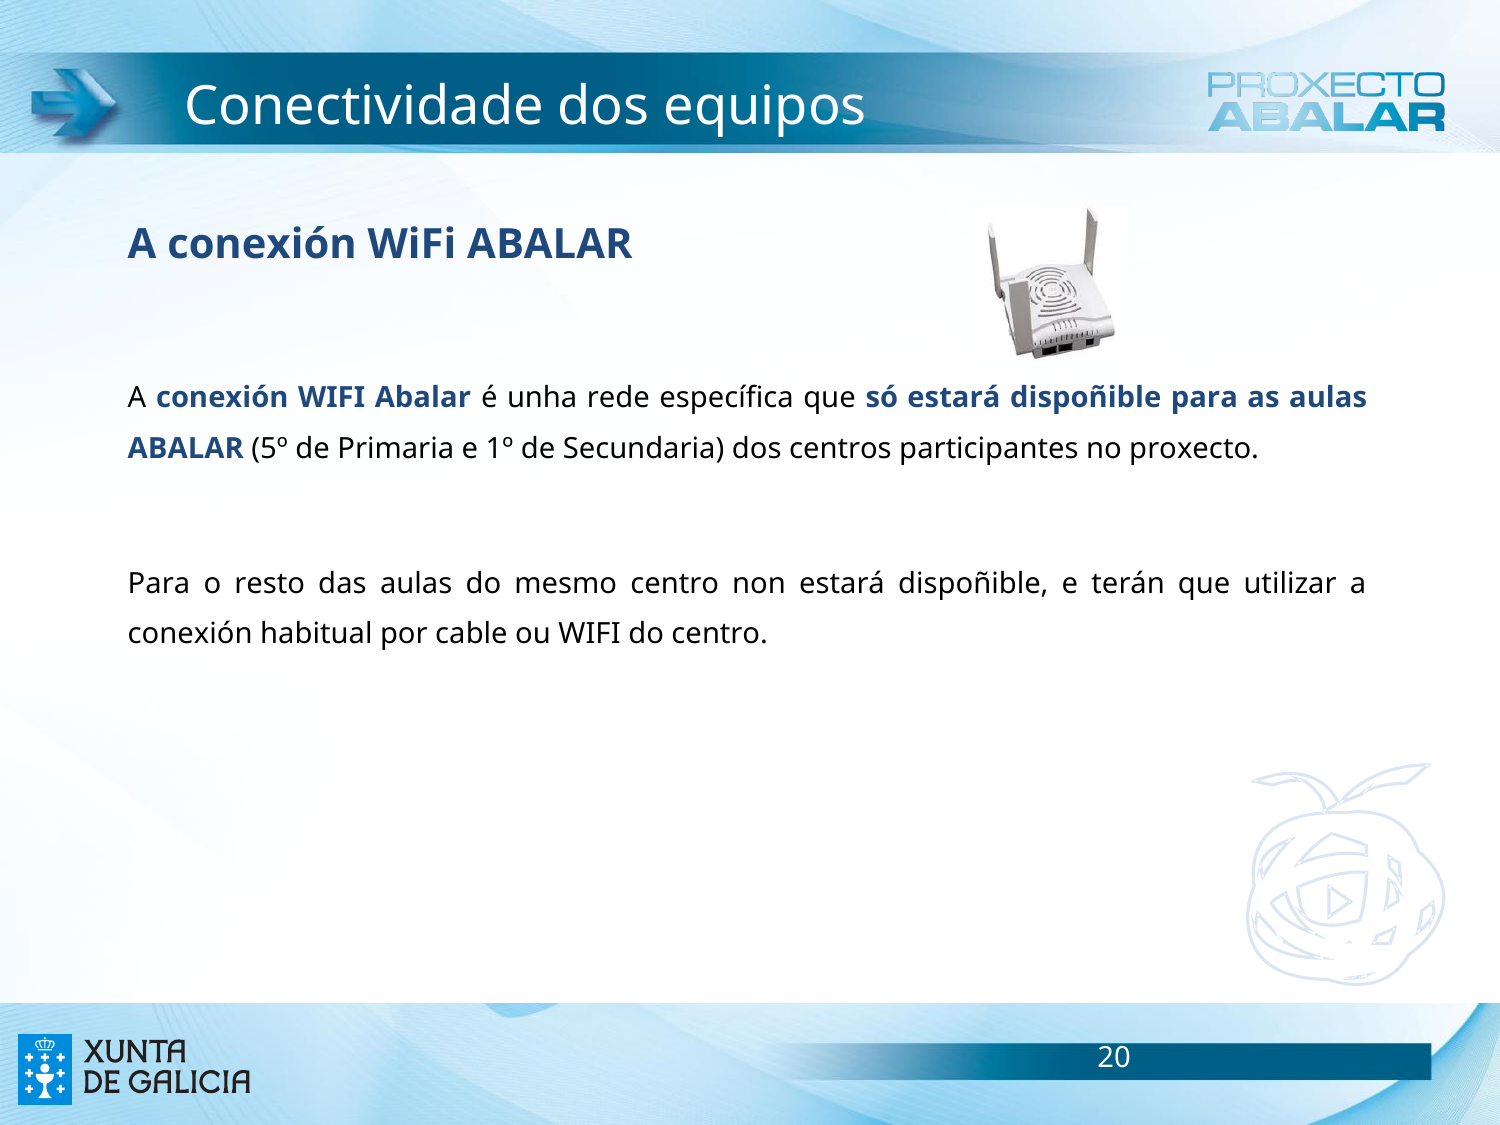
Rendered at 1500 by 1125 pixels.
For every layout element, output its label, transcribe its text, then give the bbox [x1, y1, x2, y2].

text_box [1246, 763, 1446, 986]
text_box A conexión WiFi ABALAR A conexión WIFI Abalar é unha rede específica que só estará dispoñible para as aulas ABALAR (5º de Primaria e 1º de Secundaria) dos centros participantes no proxecto. Para o resto das aulas do mesmo centro non estará dispoñible, e terán que utilizar a conexión habitual por cable ou WIFI do centro. [112, 186, 1383, 792]
text_box Conectividade dos equipos [184, 70, 868, 136]
slide_number <número> [1082, 1031, 1433, 1092]
picture [0, 0, 1500, 1125]
